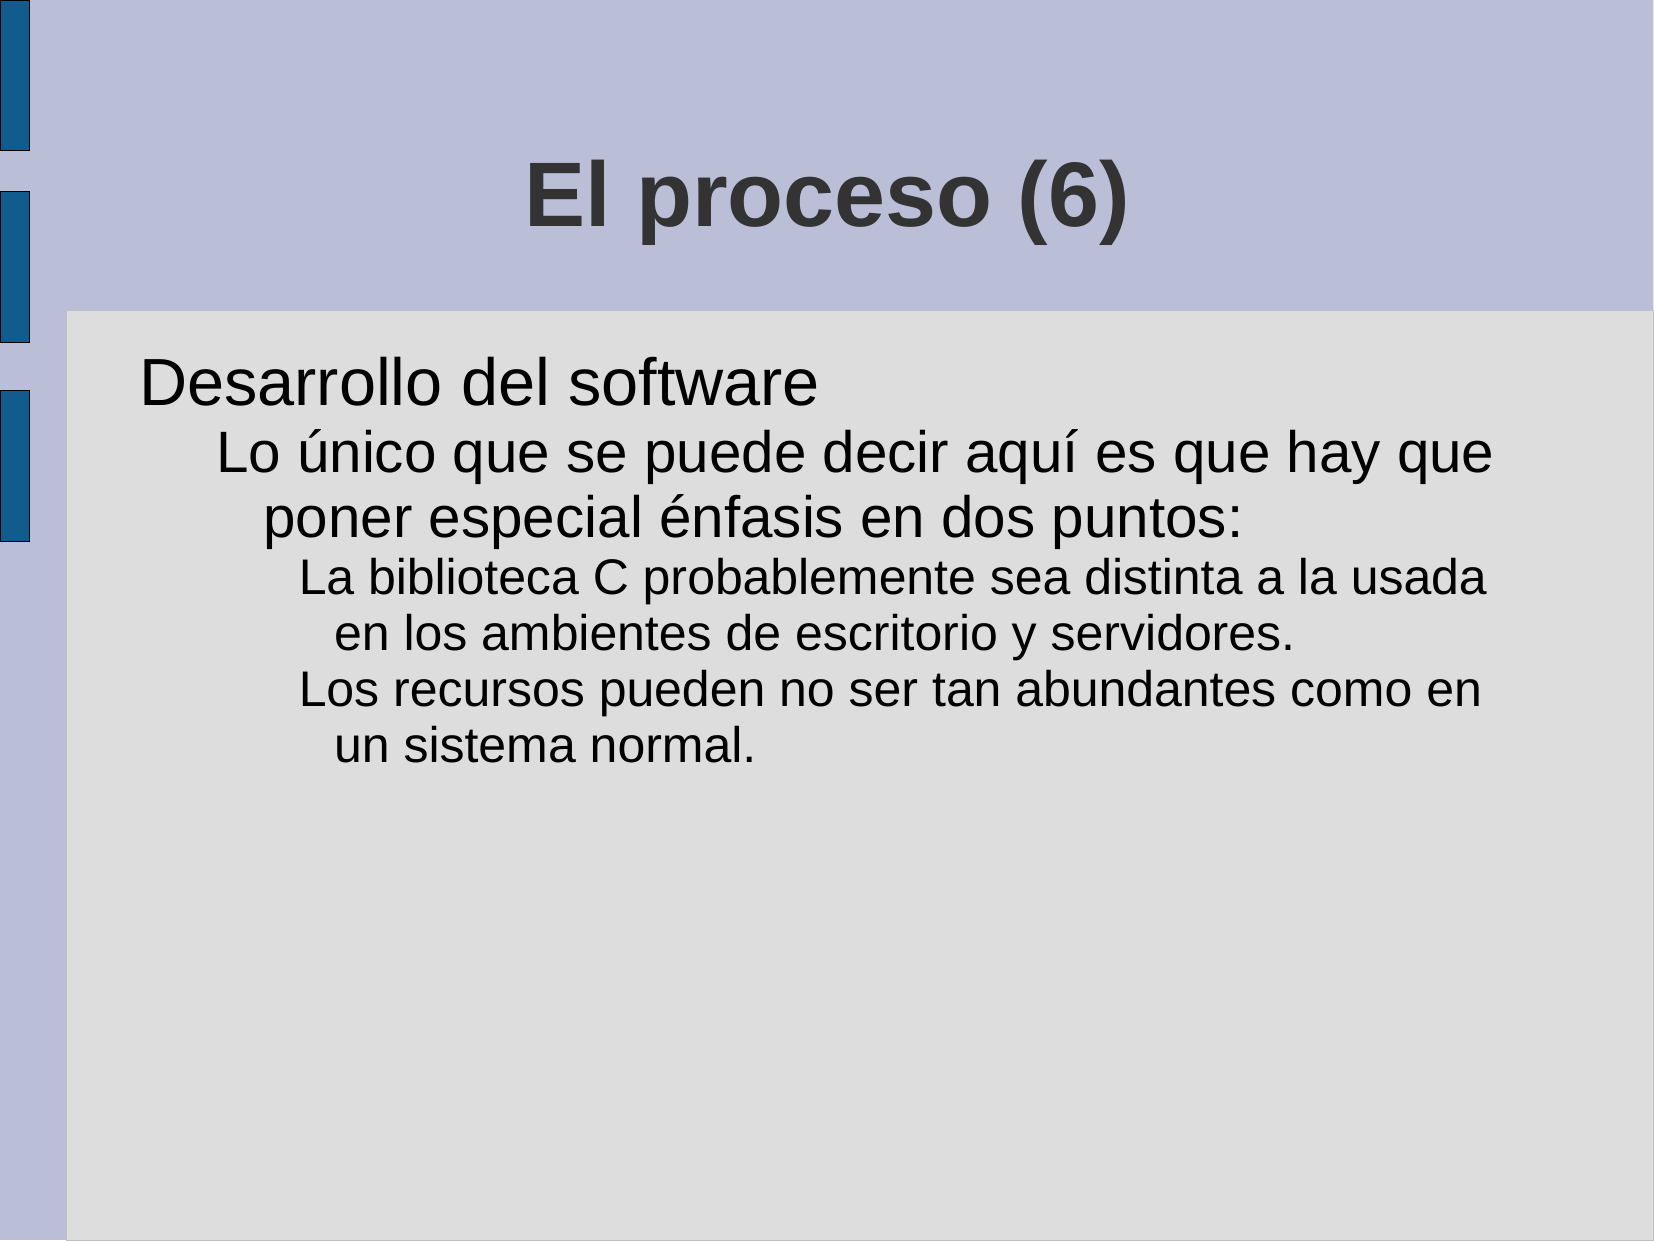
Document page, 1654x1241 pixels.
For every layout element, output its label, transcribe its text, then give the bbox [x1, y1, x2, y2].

list Desarrollo del software Lo único que se puede decir aquí es que hay que poner especial énfasis en dos puntos: La biblioteca C probablemente sea distinta a la usada en los ambientes de escritorio y servidores. Los recursos pueden no ser tan abundantes como en un sistema normal. [121, 344, 1534, 1127]
title El proceso (6) [121, 91, 1534, 299]
